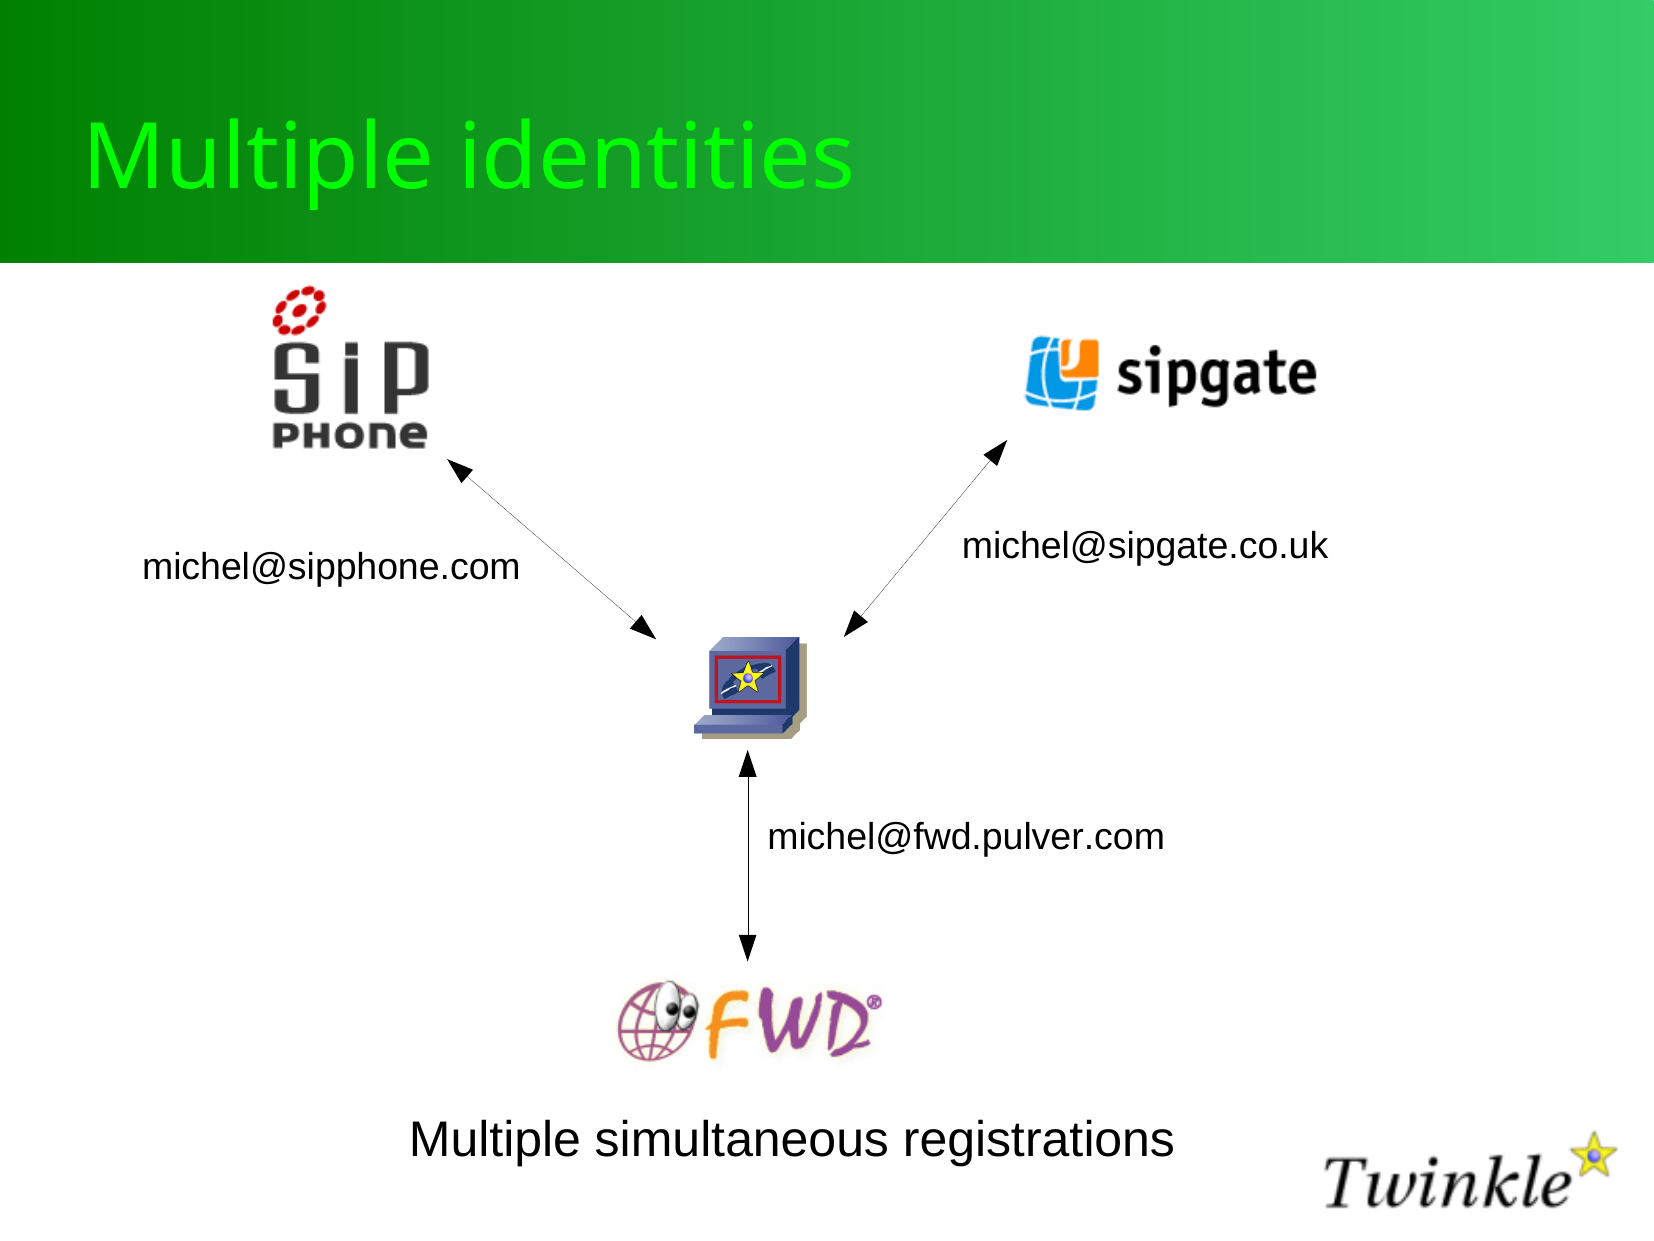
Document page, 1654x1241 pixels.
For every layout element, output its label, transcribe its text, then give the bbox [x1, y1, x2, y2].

text_box michel@sipphone.com [127, 538, 531, 596]
text_box michel@sipgate.co.uk [947, 516, 1339, 574]
picture [270, 284, 432, 452]
picture [1005, 328, 1332, 417]
picture [609, 970, 1079, 1073]
title Multiple identities [82, 56, 1571, 250]
text_box michel@fwd.pulver.com [752, 807, 1174, 865]
picture [694, 637, 807, 739]
text_box Multiple simultaneous registrations [394, 1103, 1176, 1174]
picture [1312, 1124, 1626, 1221]
